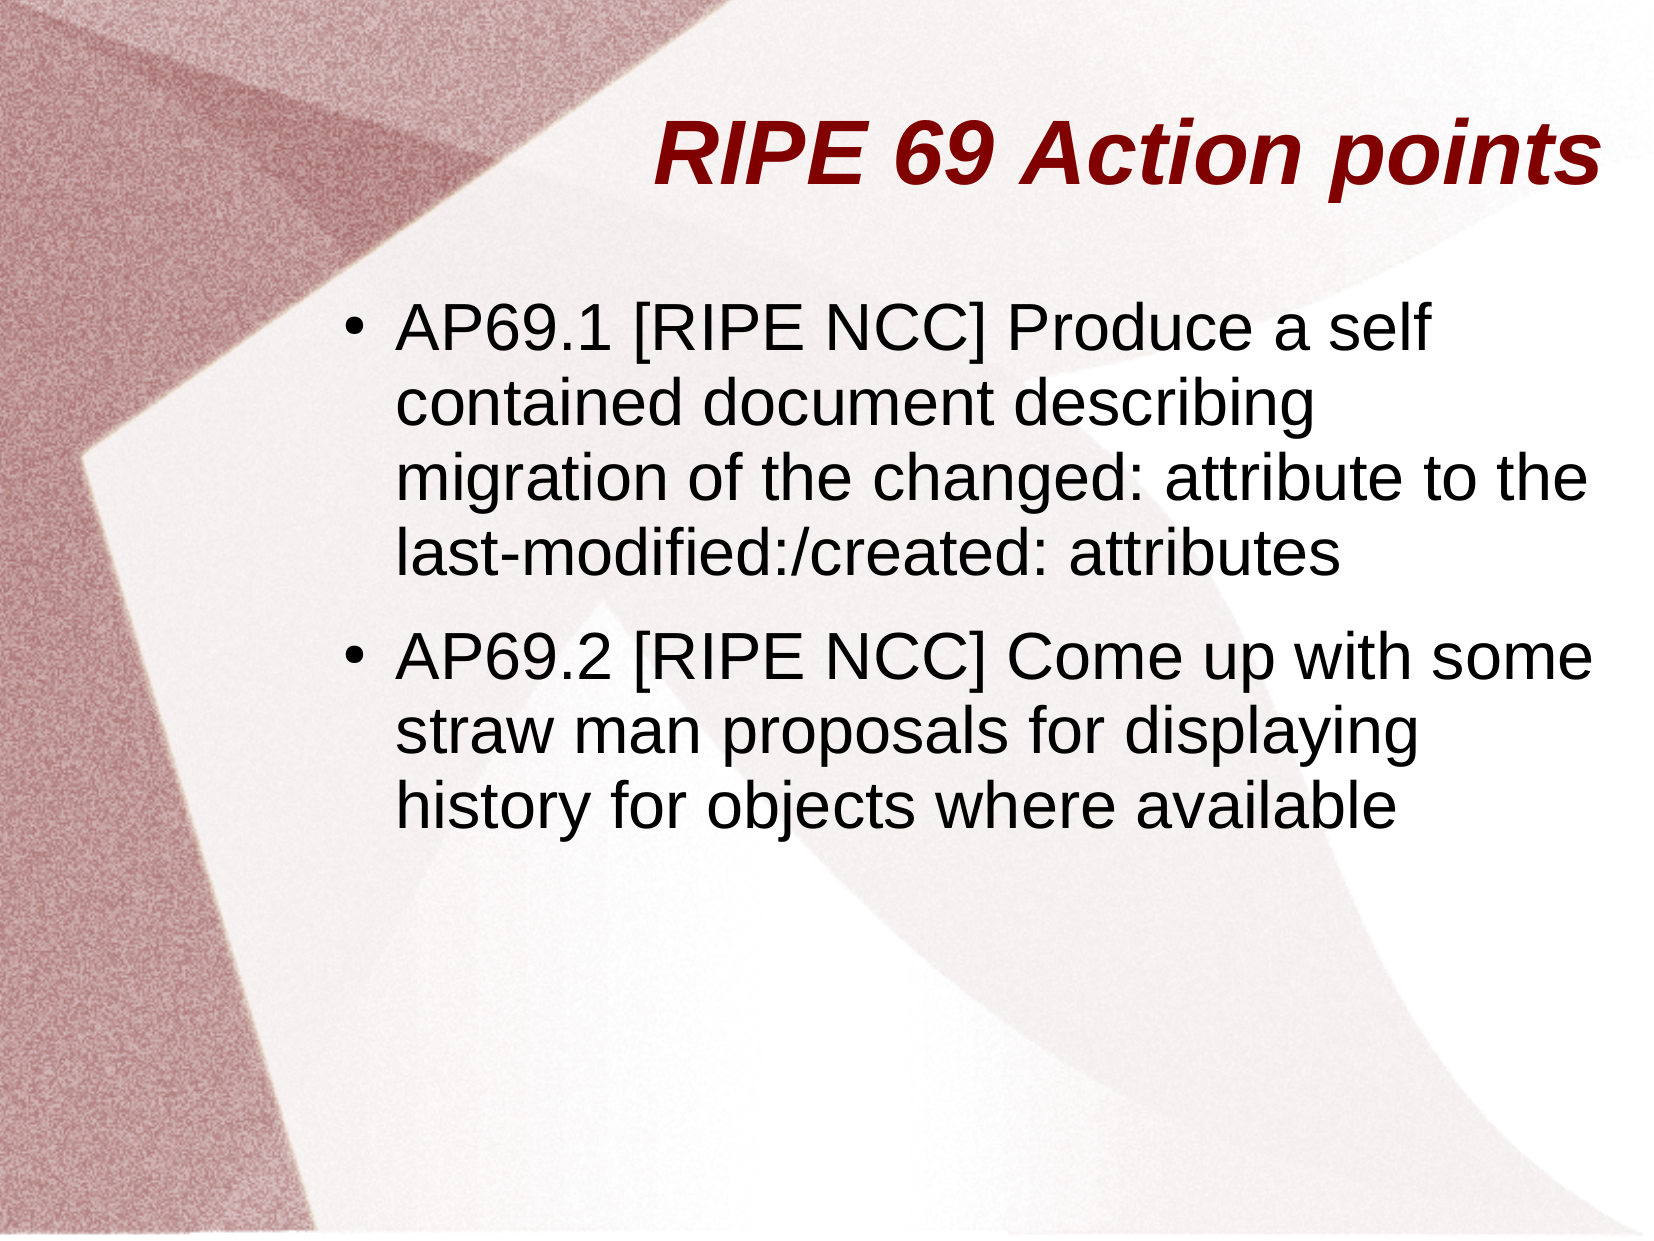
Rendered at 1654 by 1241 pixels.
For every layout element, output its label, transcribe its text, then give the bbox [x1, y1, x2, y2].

list AP69.1 [RIPE NCC] Produce a self contained document describing migration of the changed: attribute to the last-modified:/created: attributes AP69.2 [RIPE NCC] Come up with some straw man proposals for displaying history for objects where available [324, 290, 1601, 1010]
title RIPE 69 Action points [596, 49, 1607, 257]
picture [0, 0, 1654, 1241]
